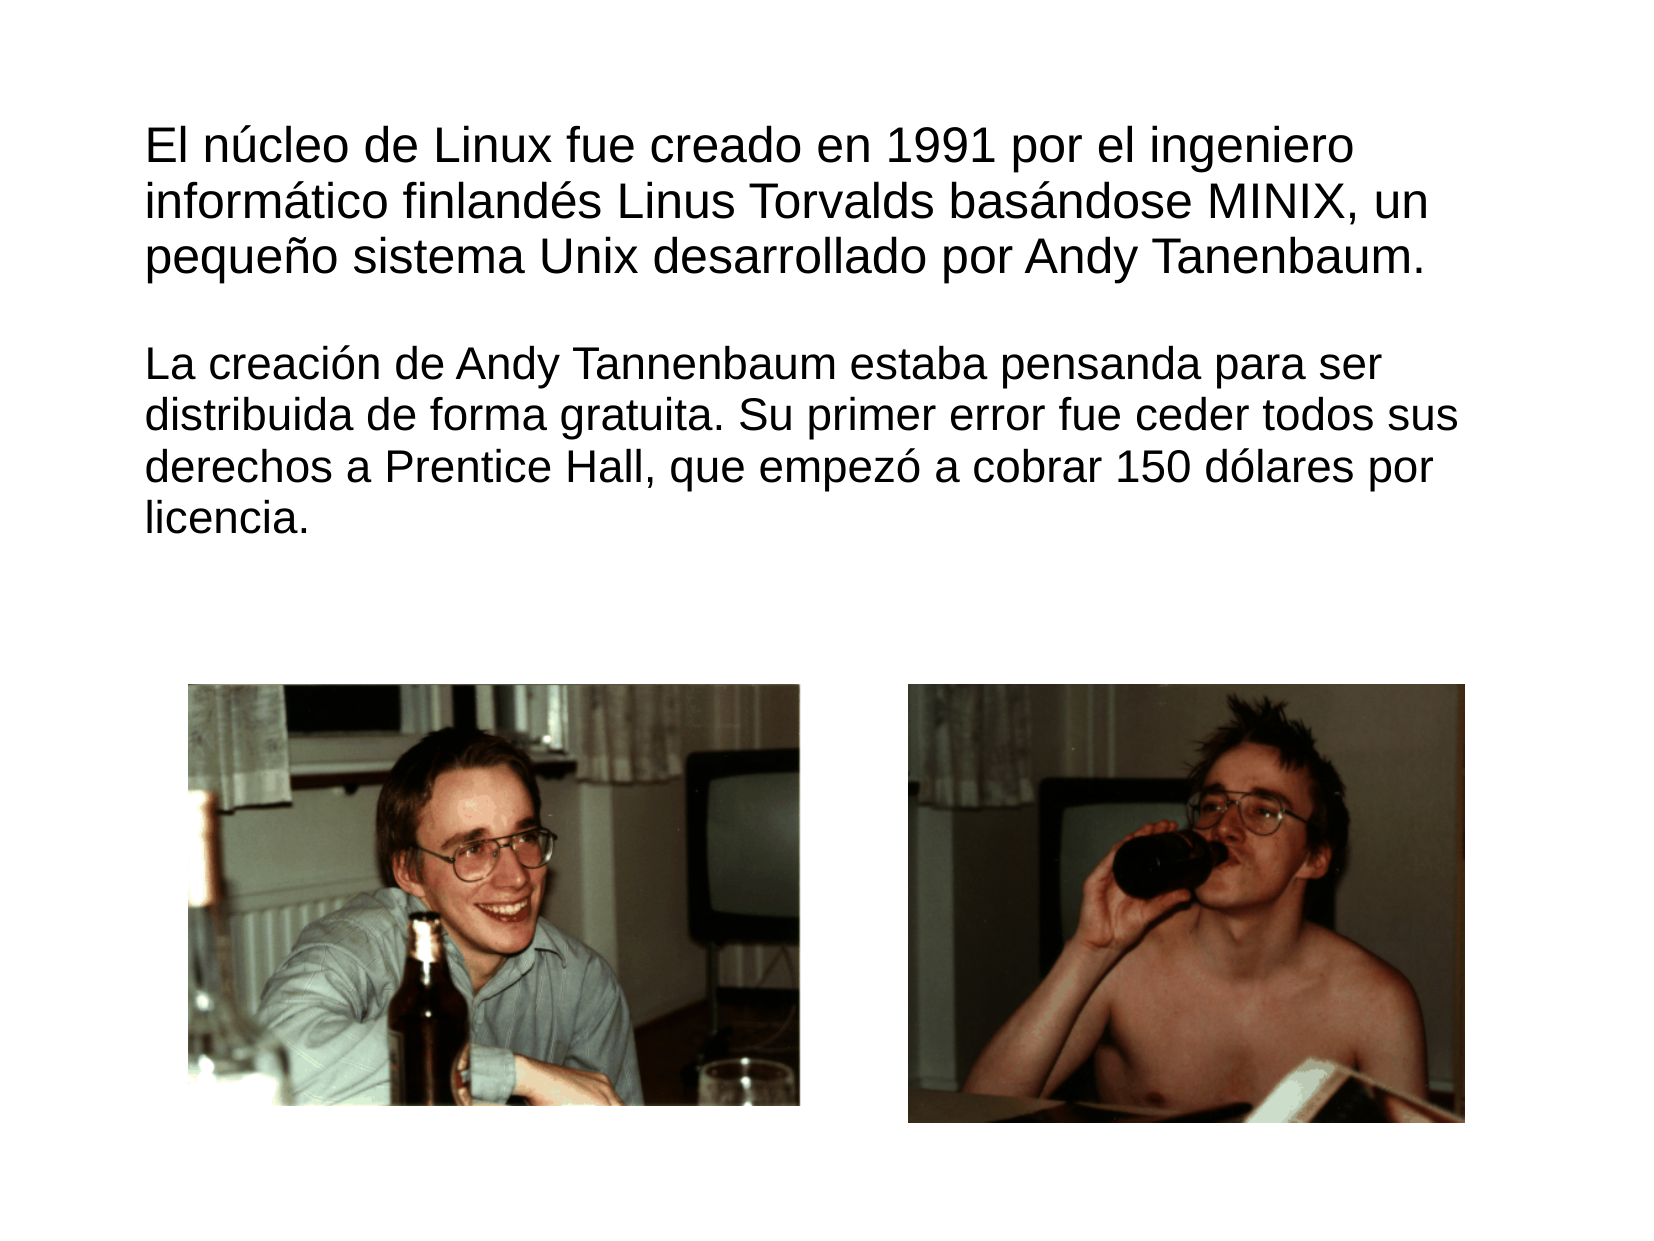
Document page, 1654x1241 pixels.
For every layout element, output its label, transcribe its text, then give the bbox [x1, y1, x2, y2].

text_box El núcleo de Linux fue creado en 1991 por el ingeniero informático finlandés Linus Torvalds basándose MINIX, un pequeño sistema Unix desarrollado por Andy Tanenbaum. [129, 109, 1595, 292]
picture [908, 684, 1465, 1123]
text_box La creación de Andy Tannenbaum estaba pensanda para ser distribuida de forma gratuita. Su primer error fue ceder todos sus derechos a Prentice Hall, que empezó a cobrar 150 dólares por licencia. [129, 330, 1489, 551]
picture [188, 684, 804, 1106]
